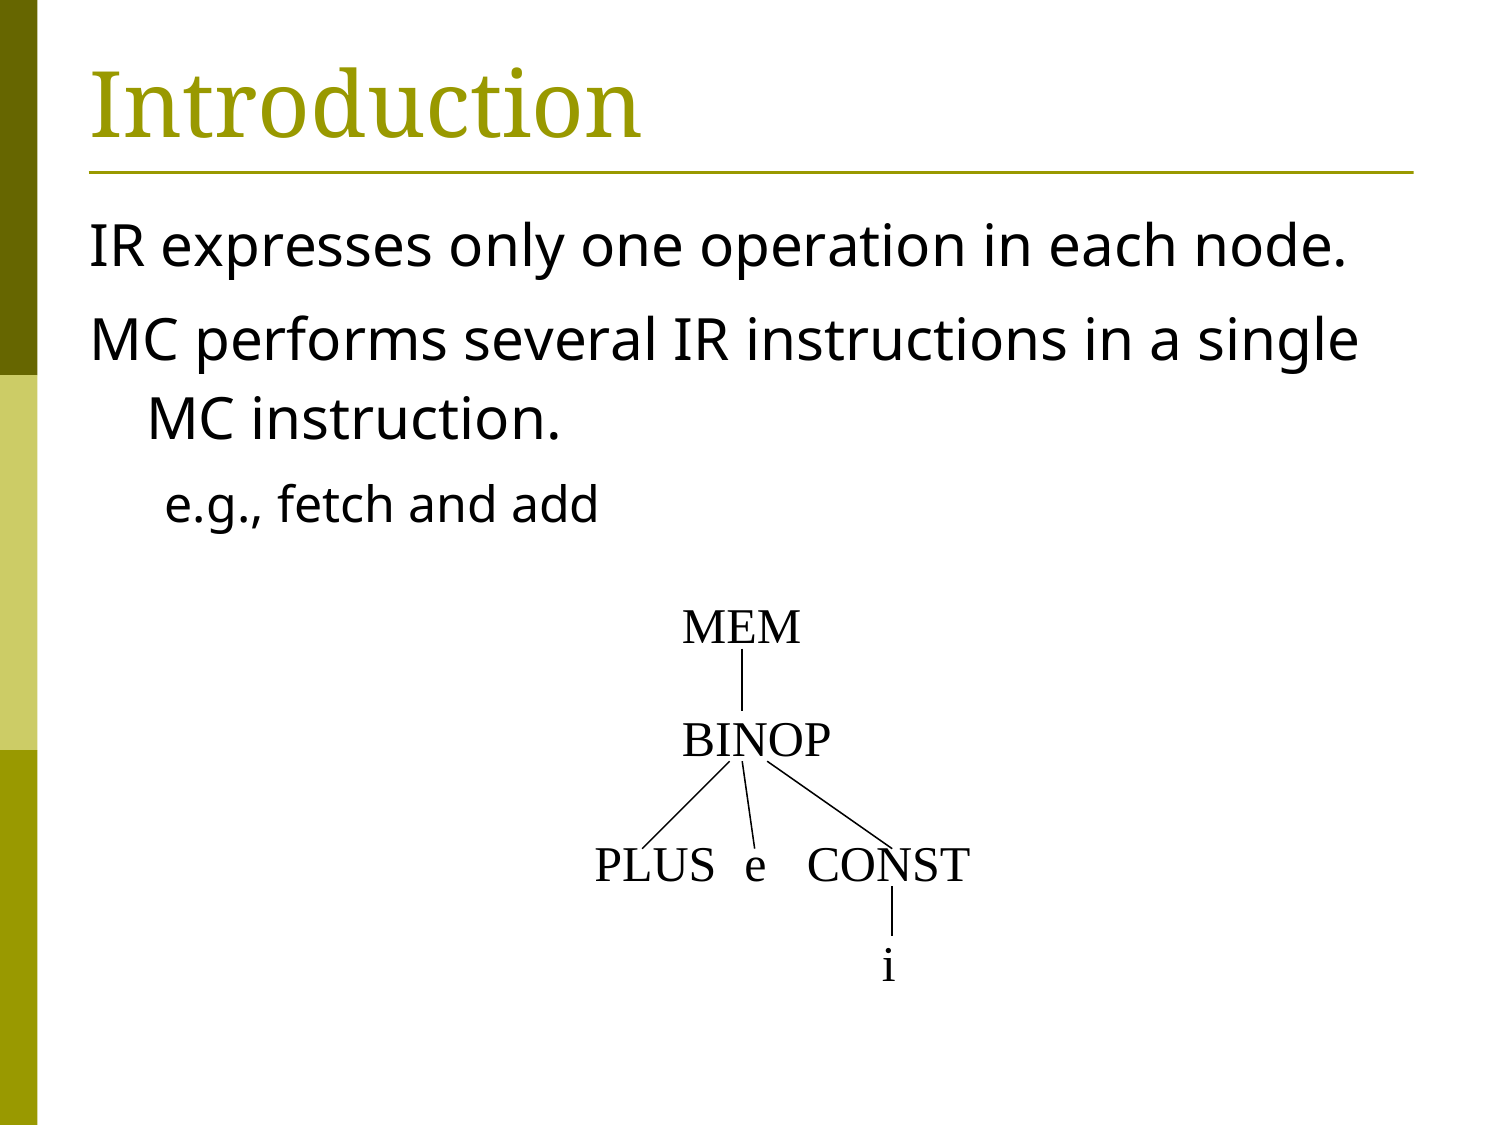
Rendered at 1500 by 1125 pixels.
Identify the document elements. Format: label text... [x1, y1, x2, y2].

list IR expresses only one operation in each node. MC performs several IR instructions in a single MC instruction. e.g., fetch and add [75, 196, 1426, 1006]
text_box PLUS [579, 823, 729, 900]
text_box i [867, 923, 930, 1000]
text_box MEM [667, 586, 830, 662]
text_box e [729, 823, 792, 900]
title Introduction [75, 45, 1426, 173]
text_box CONST [792, 823, 993, 900]
text_box BINOP [667, 698, 905, 775]
